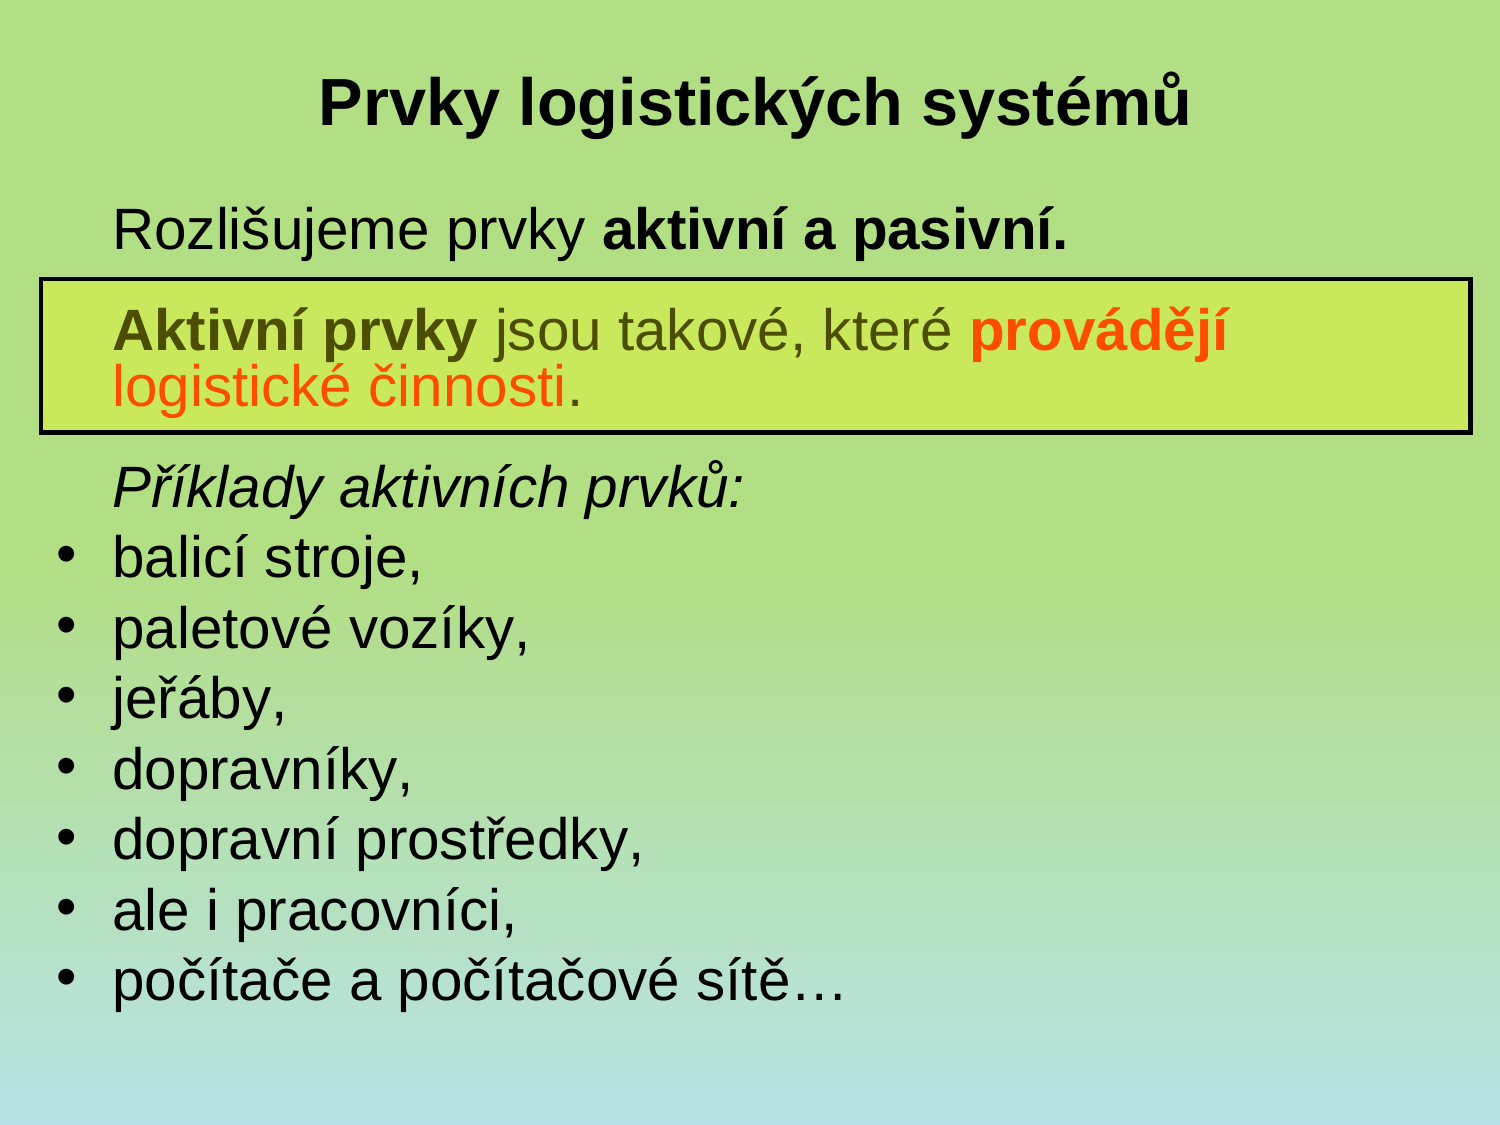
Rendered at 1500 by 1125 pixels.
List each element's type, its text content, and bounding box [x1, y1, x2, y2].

picture [0, 0, 1500, 1125]
list Prvky logistických systémů Rozlišujeme prvky aktivní a pasivní. Aktivní prvky jsou takové, které provádějí logistické činnosti. Příklady aktivních prvků: balicí stroje, paletové vozíky, jeřáby, dopravníky, dopravní prostředky, ale i pracovníci, počítače a počítačové sítě… [41, 433, 1471, 1094]
list Prvky logistických systémů Rozlišujeme prvky aktivní a pasivní. Aktivní prvky jsou takové, které provádějí logistické činnosti. Příklady aktivních prvků: balicí stroje, paletové vozíky, jeřáby, dopravníky, dopravní prostředky, ale i pracovníci, počítače a počítačové sítě… [41, 66, 1471, 278]
text_box [41, 278, 1471, 433]
